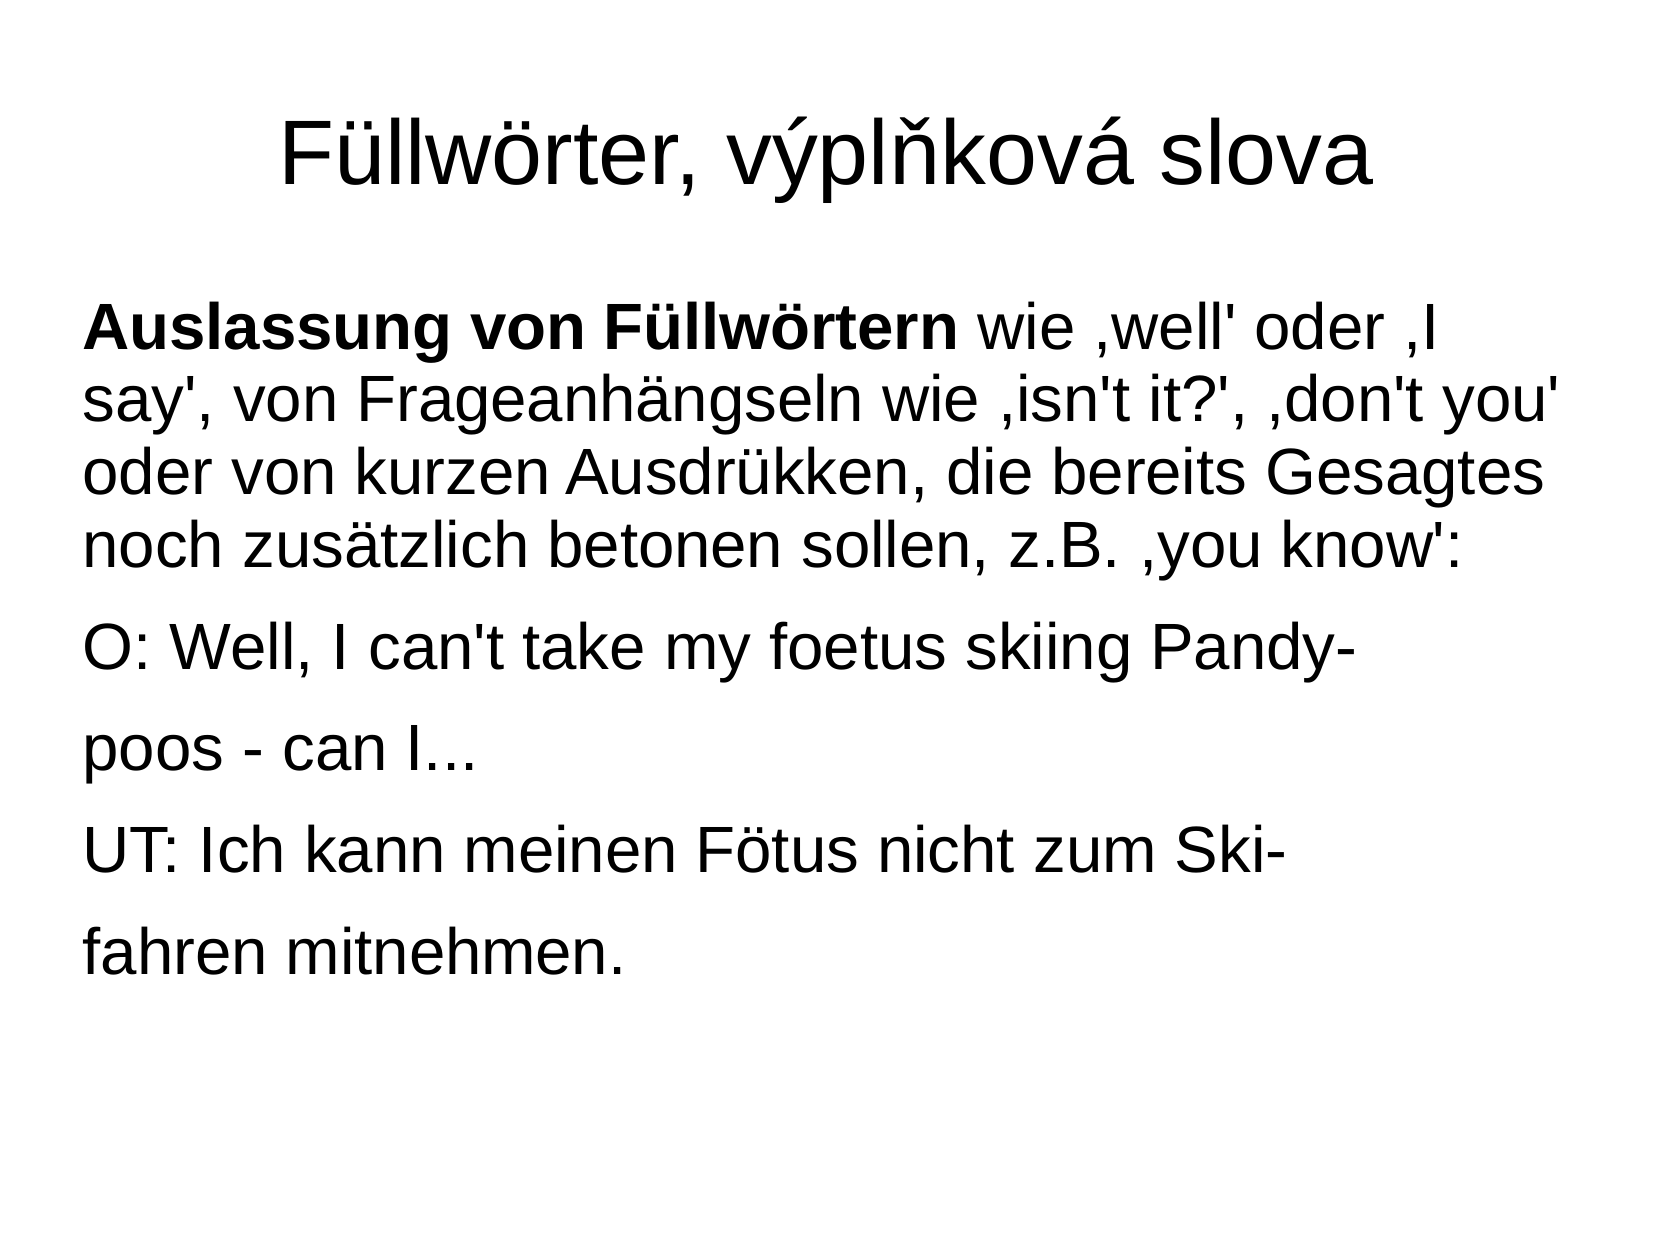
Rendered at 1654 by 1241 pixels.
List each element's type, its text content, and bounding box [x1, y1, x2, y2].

title Füllwörter, výplňková slova [82, 49, 1571, 257]
list Auslassung von Füllwörtern wie ,well' oder ,I say', von Frageanhängseln wie ,isn't it?', ,don't you' oder von kurzen Ausdrükken, die bereits Gesagtes noch zusätzlich betonen sollen, z.B. ,you know': O: Well, I can't take my foetus skiing Pandy- poos - can I... UT: Ich kann meinen Fötus nicht zum Ski- fahren mitnehmen. [82, 290, 1571, 1010]
